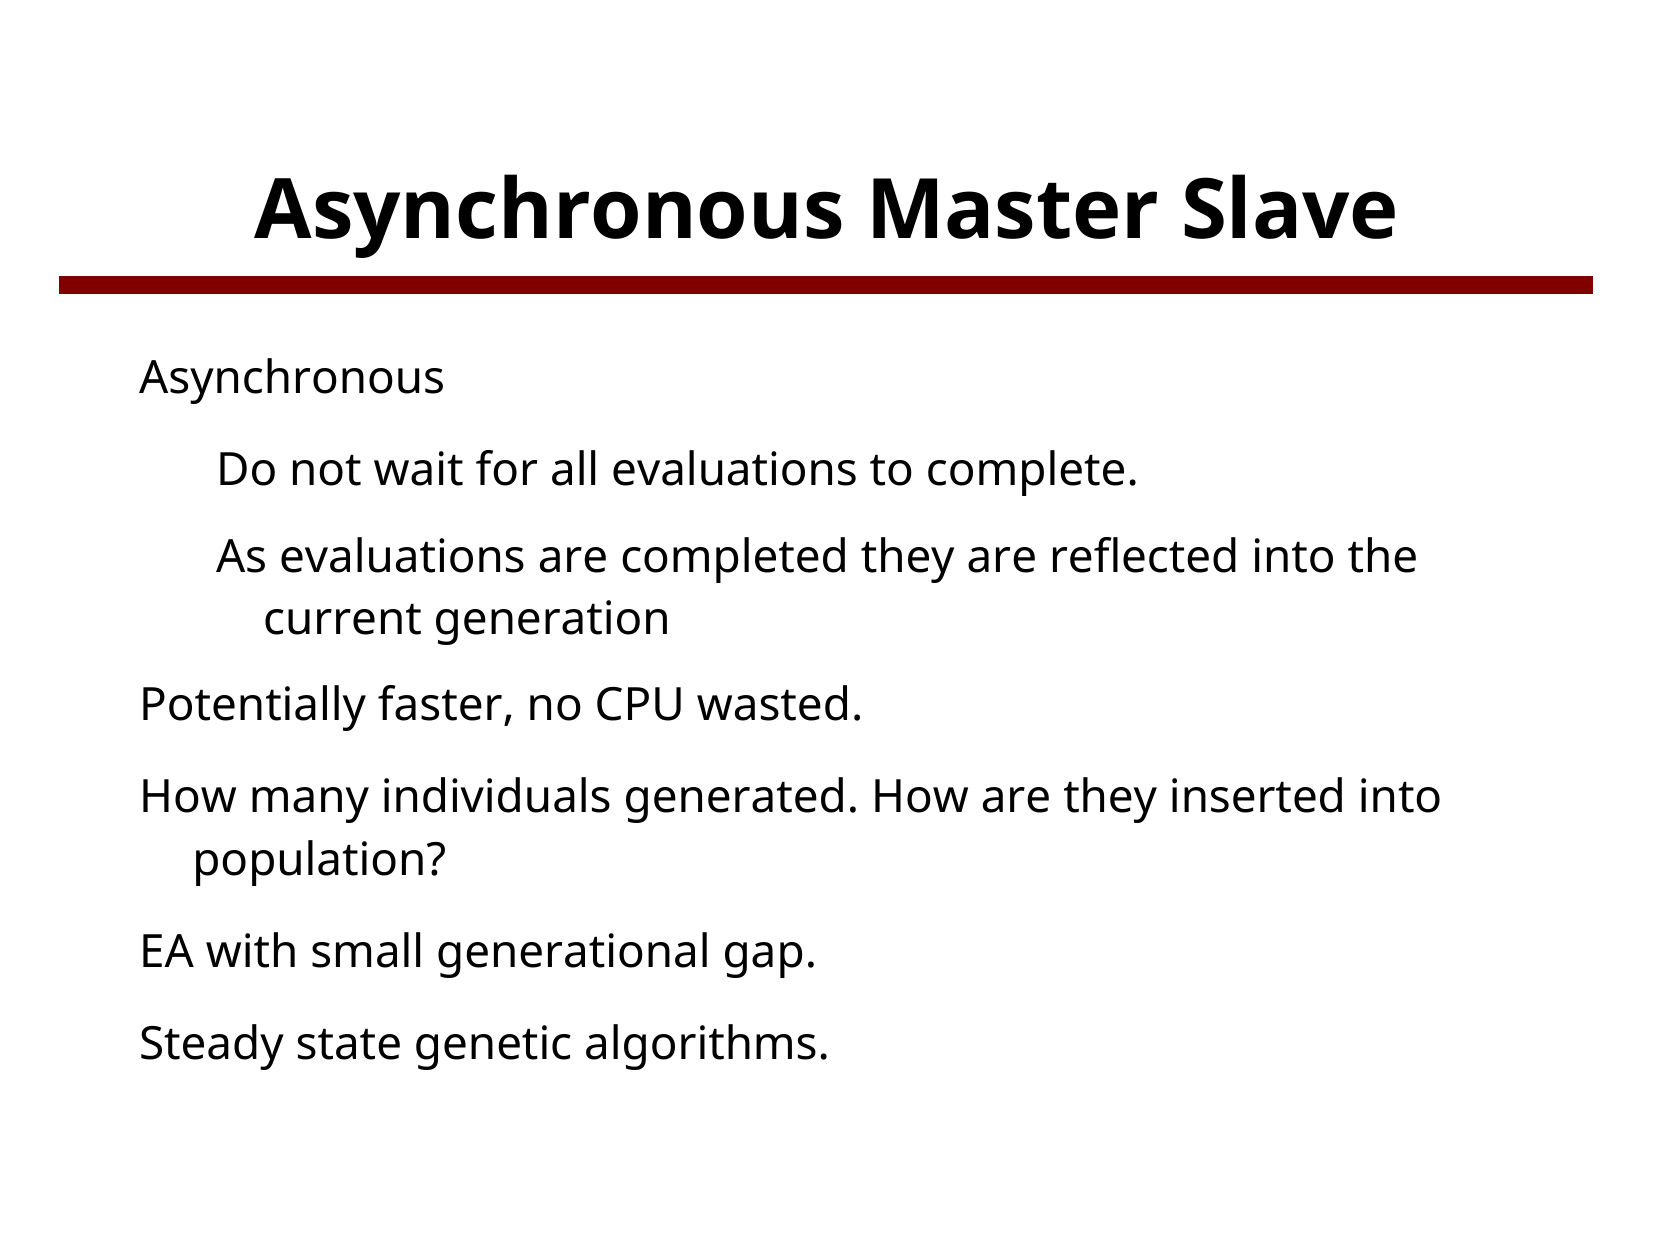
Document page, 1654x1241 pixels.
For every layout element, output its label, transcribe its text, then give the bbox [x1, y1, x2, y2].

list Asynchronous Do not wait for all evaluations to complete. As evaluations are completed they are reflected into the current generation Potentially faster, no CPU wasted. How many individuals generated. How are they inserted into population? EA with small generational gap. Steady state genetic algorithms. [121, 344, 1534, 1127]
title Asynchronous Master Slave [121, 102, 1534, 311]
